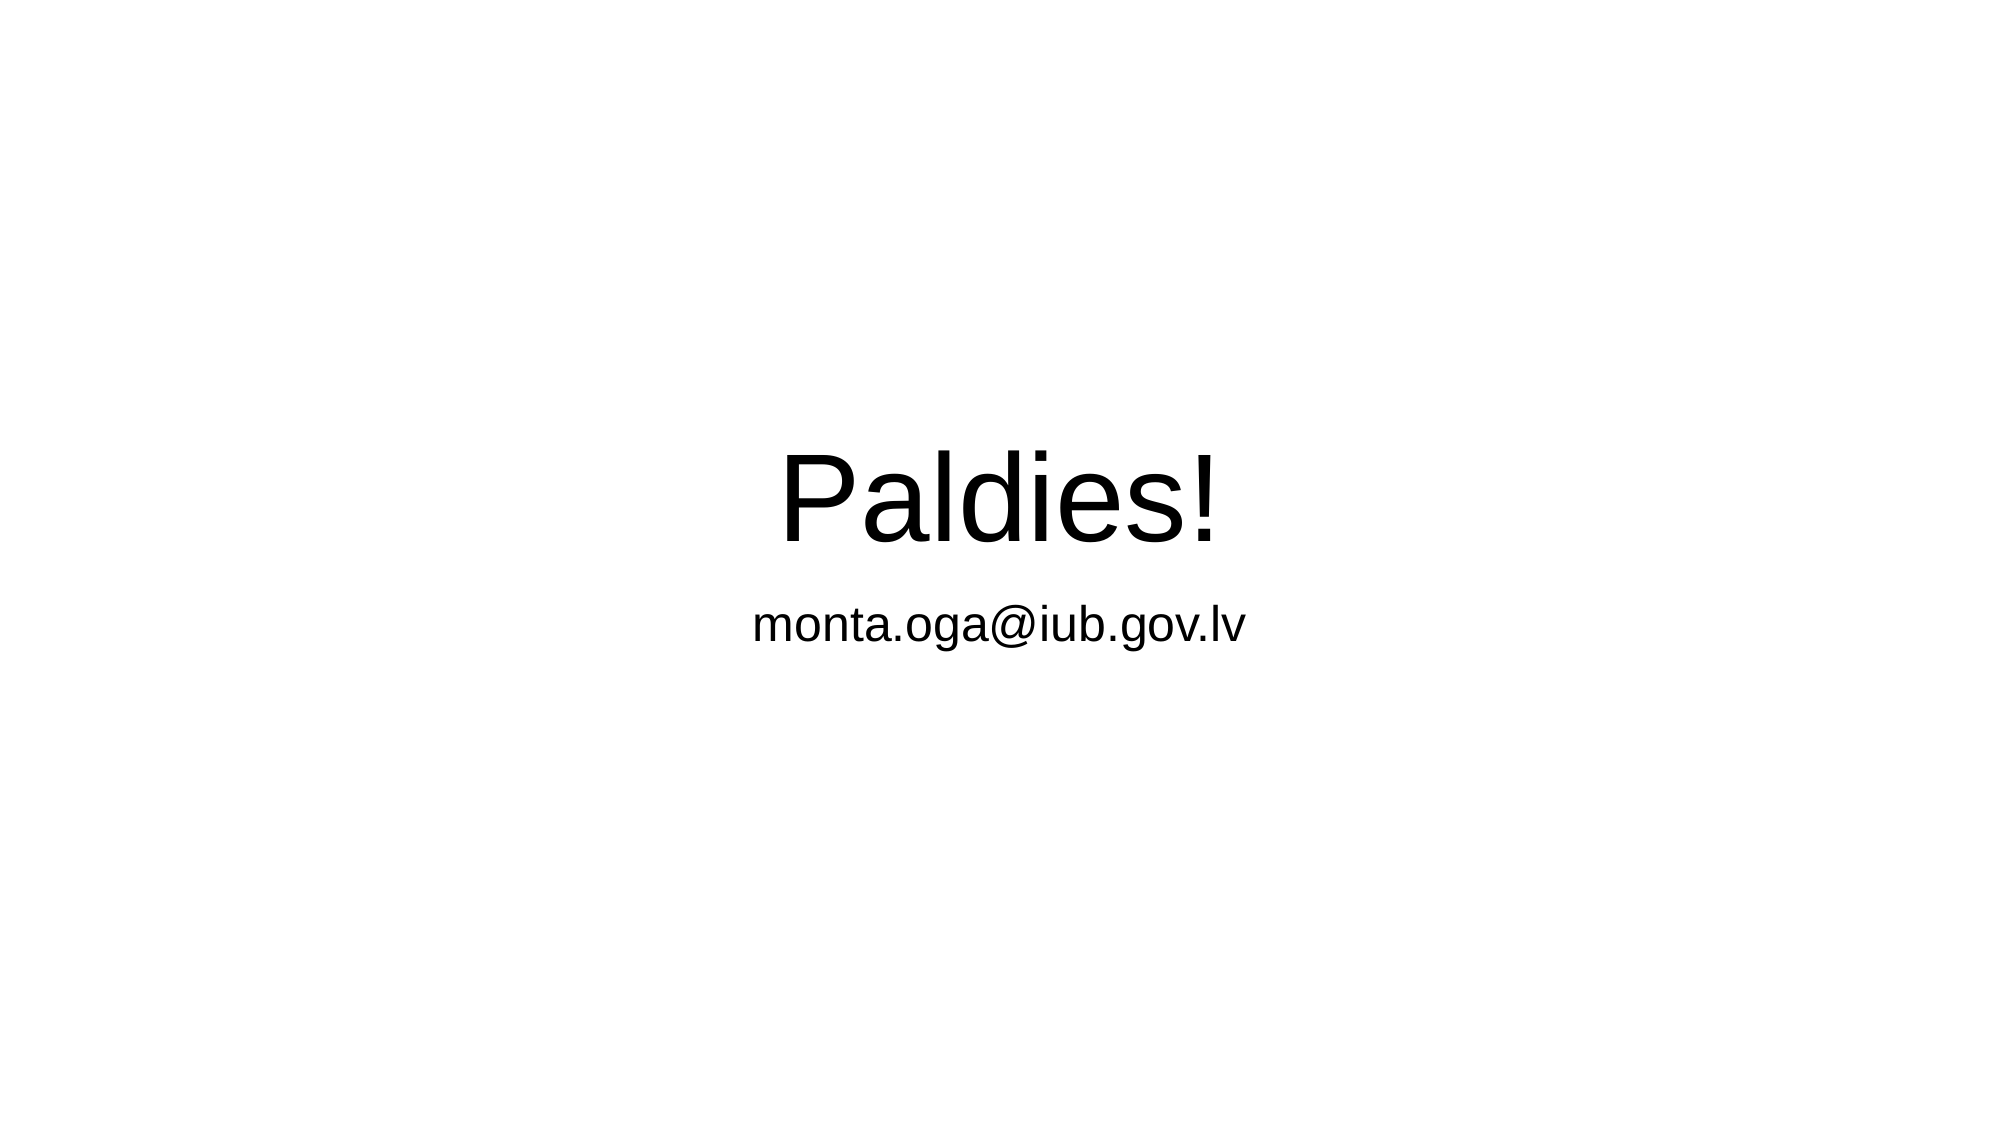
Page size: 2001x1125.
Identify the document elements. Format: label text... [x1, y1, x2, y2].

subtitle monta.oga@iub.gov.lv [249, 590, 1750, 863]
title Paldies! [249, 184, 1750, 576]
